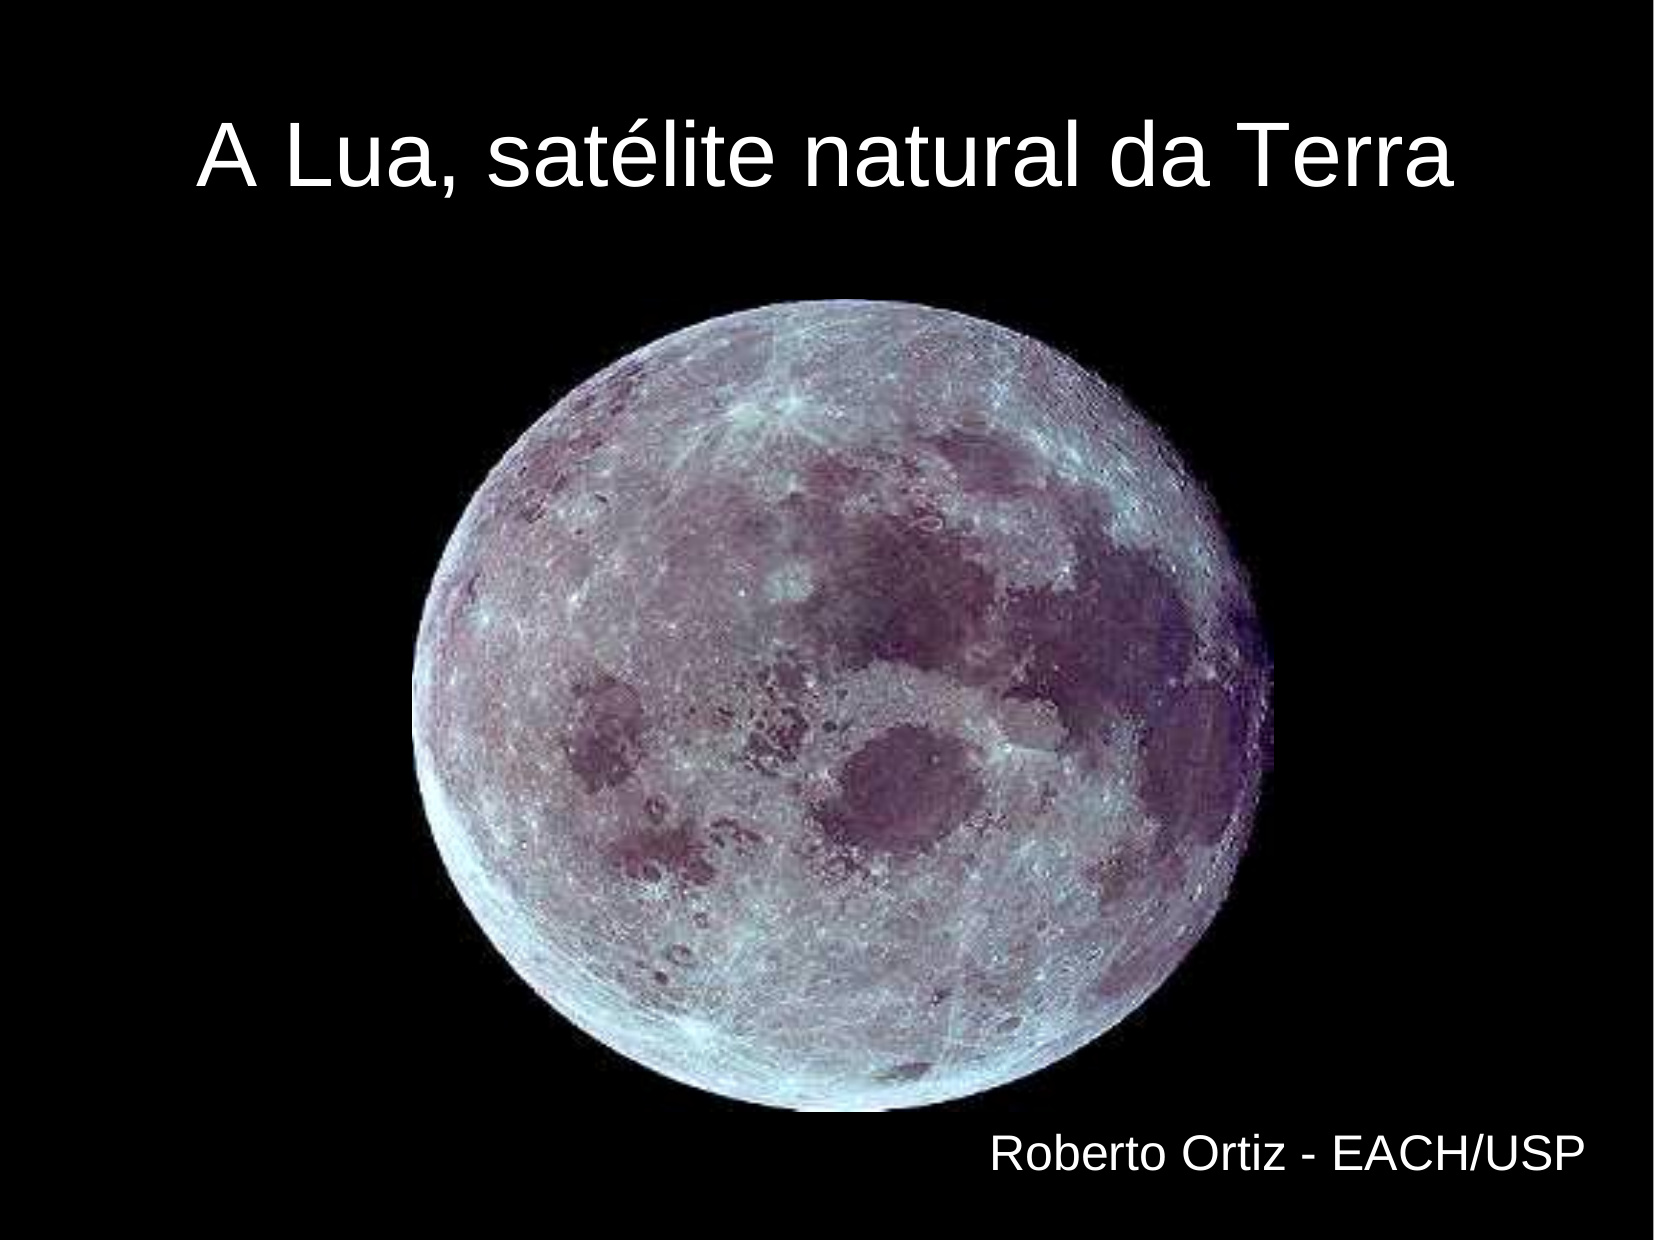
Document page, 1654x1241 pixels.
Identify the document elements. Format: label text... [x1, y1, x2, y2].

title A Lua, satélite natural da Terra [82, 49, 1571, 257]
text_box Roberto Ortiz - EACH/USP [974, 1110, 1613, 1188]
picture [412, 299, 1274, 1112]
